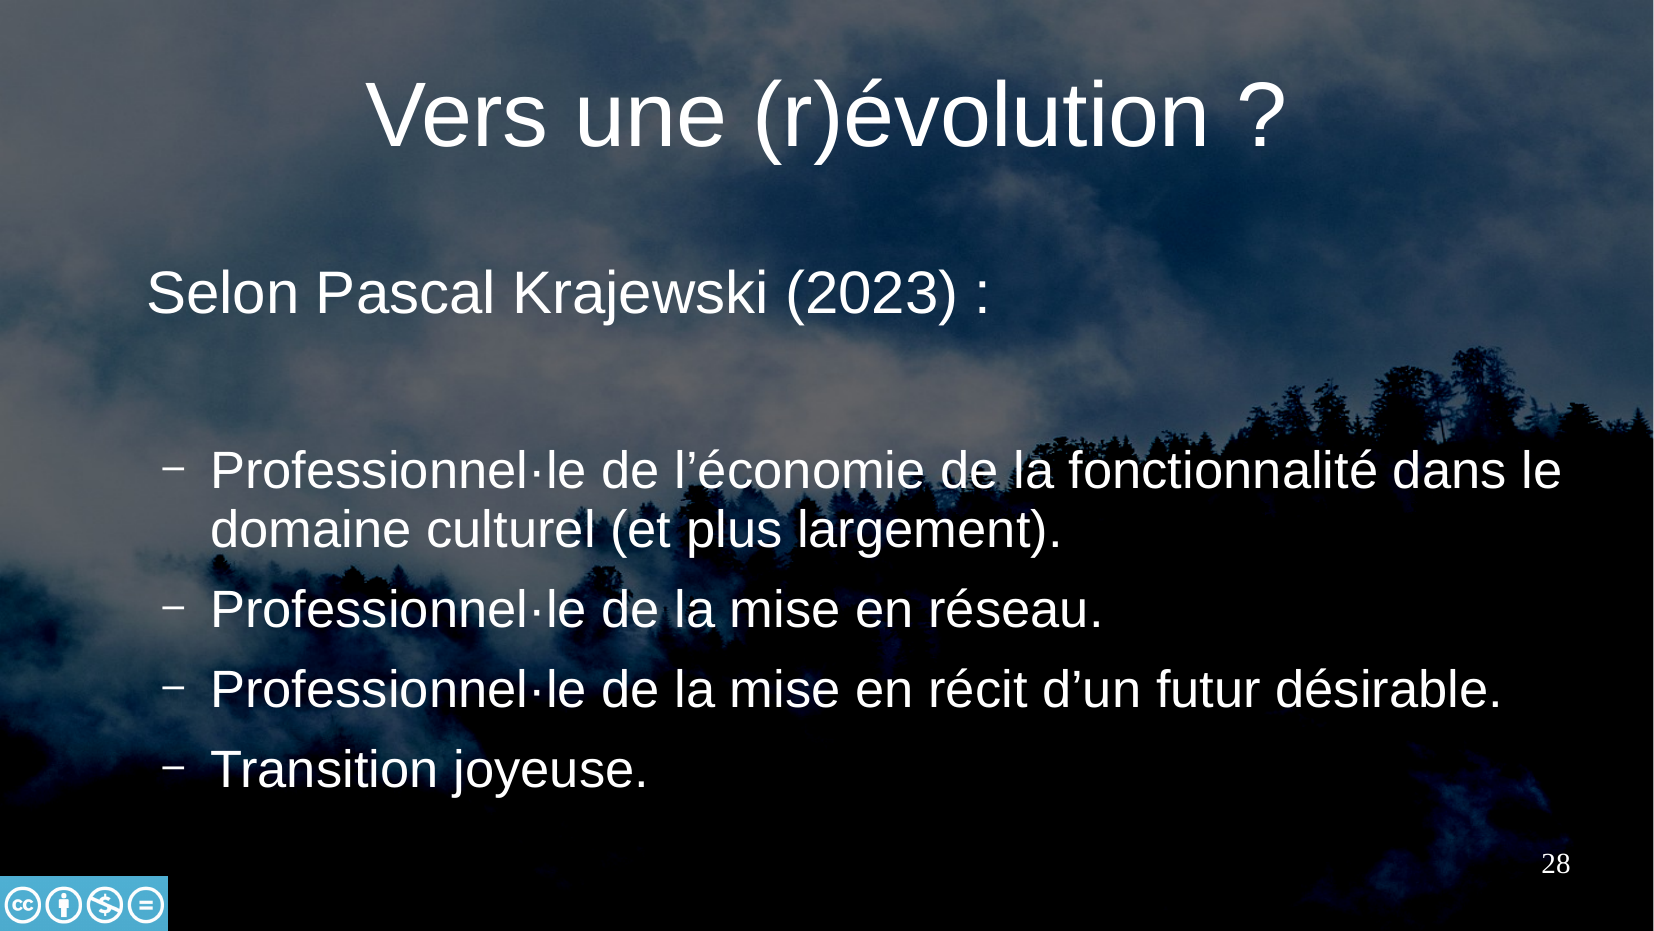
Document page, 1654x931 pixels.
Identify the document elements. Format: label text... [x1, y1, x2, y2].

title Vers une (r)évolution ? [82, 37, 1571, 193]
picture [0, 876, 168, 931]
list Selon Pascal Krajewski (2023) : Professionnel·le de l’économie de la fonctionnalité dans le domaine culturel (et plus largement). Professionnel·le de la mise en réseau. Professionnel·le de la mise en récit d’un futur désirable. Transition joyeuse. [82, 258, 1571, 799]
